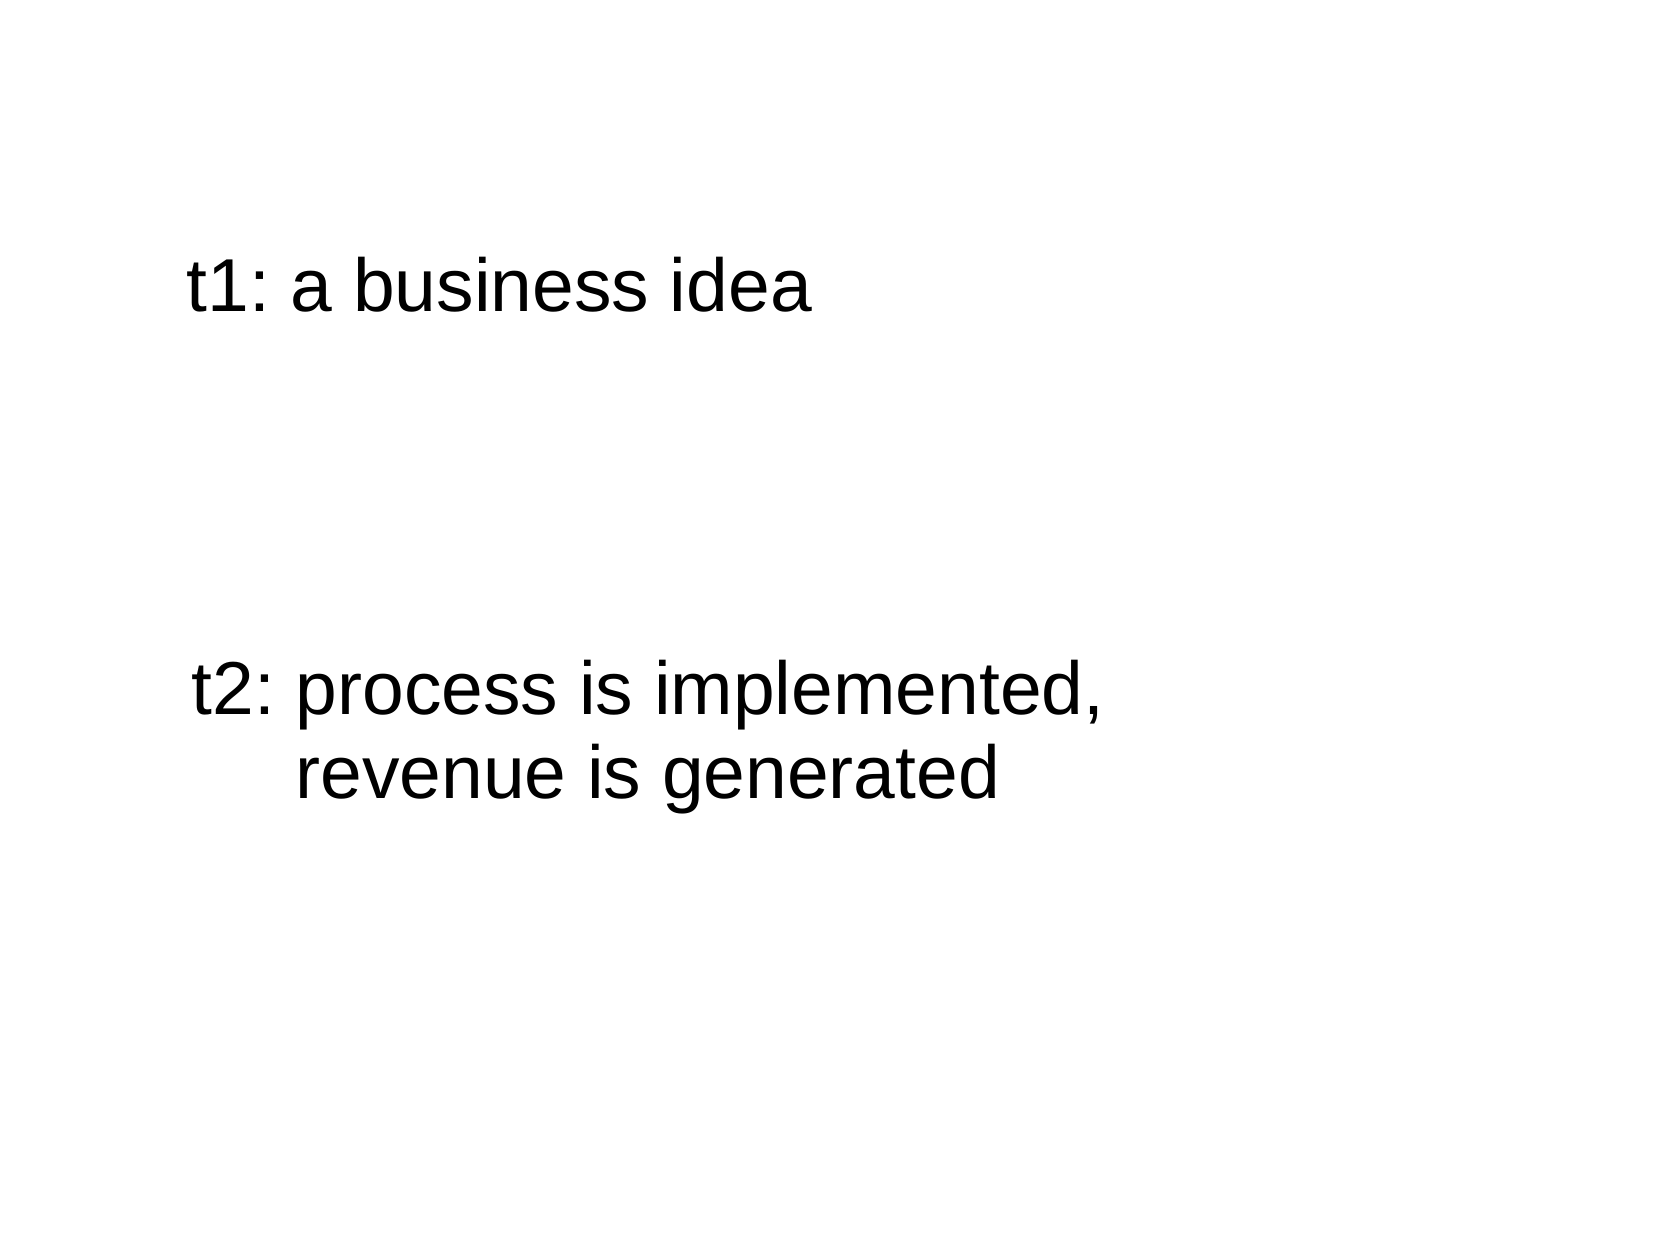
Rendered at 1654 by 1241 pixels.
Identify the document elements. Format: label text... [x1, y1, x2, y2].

text_box t1: a business idea [172, 236, 895, 339]
text_box t2: process is implemented, revenue is generated [177, 639, 1255, 829]
